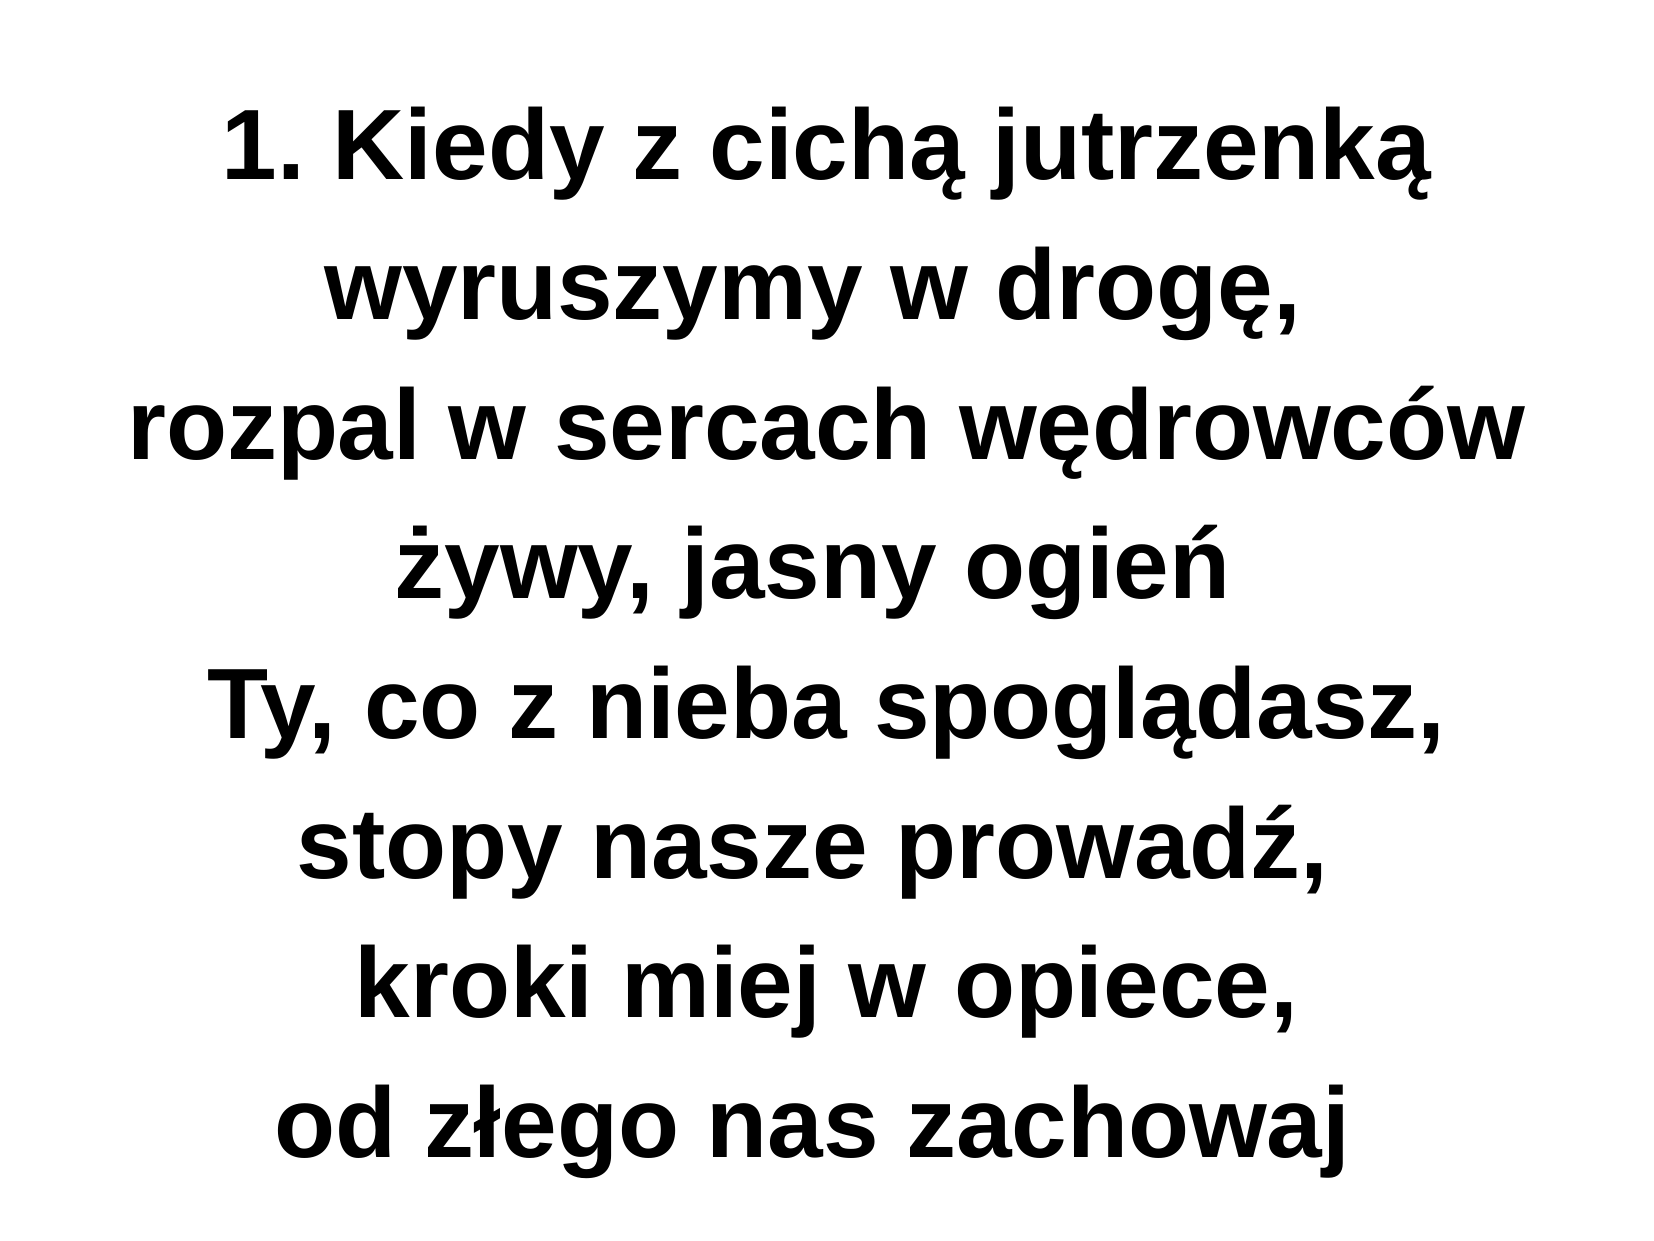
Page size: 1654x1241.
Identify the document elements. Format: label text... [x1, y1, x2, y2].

subtitle 1. Kiedy z cichą jutrzenką wyruszymy w drogę, rozpal w sercach wędrowców żywy, jasny ogień Ty, co z nieba spoglądasz, stopy nasze prowadź, kroki miej w opiece, od złego nas zachowaj [0, 0, 1654, 1241]
